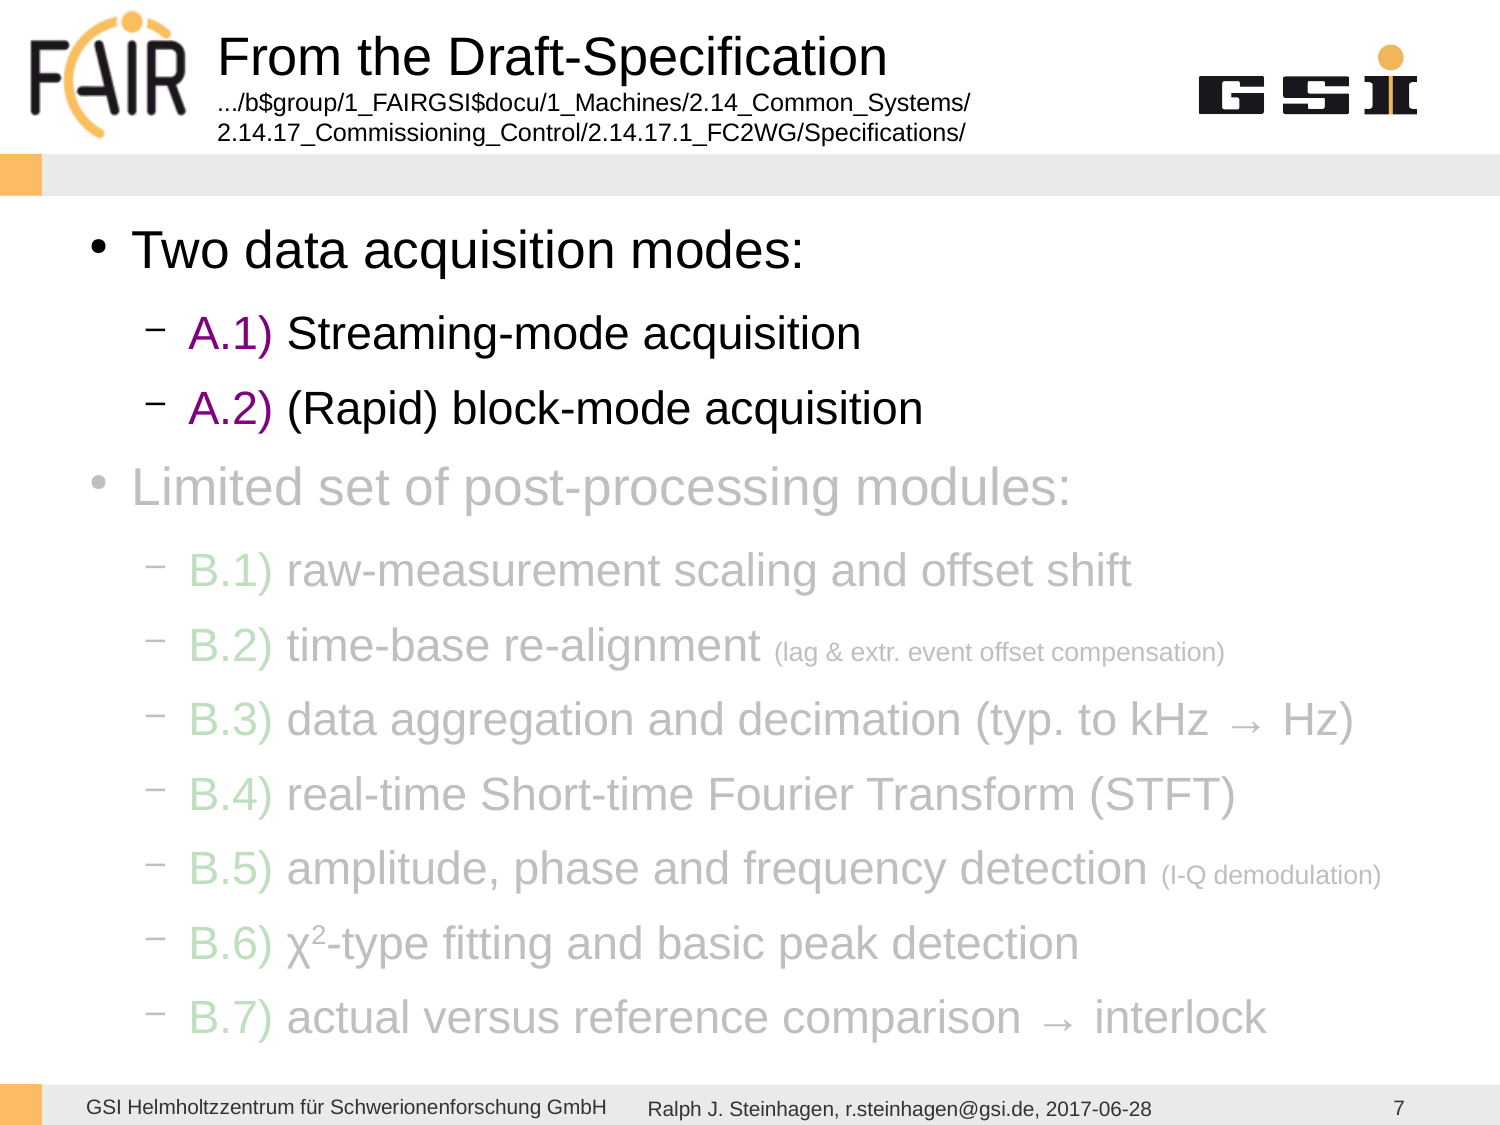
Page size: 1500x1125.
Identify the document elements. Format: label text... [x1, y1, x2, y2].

picture [30, 9, 187, 141]
text_box [47, 448, 1465, 1075]
title From the Draft-Specification .../b$group/1_FAIRGSI$docu/1_Machines/2.14_Common_Systems/ 2.14.17_Commissioning_Control/2.14.17.1_FC2WG/Specifications/ [217, 20, 1180, 147]
picture [1197, 42, 1419, 117]
list Two data acquisition modes: A.1) Streaming-mode acquisition A.2) (Rapid) block-mode acquisition Limited set of post-processing modules: B.1) raw-measurement scaling and offset shift B.2) time-base re-alignment (lag & extr. event offset compensation) B.3) data aggregation and decimation (typ. to kHz → Hz) B.4) real-time Short-time Fourier Transform (STFT) B.5) amplitude, phase and frequency detection (I-Q demodulation) B.6) χ2-type fitting and basic peak detection B.7) actual versus reference comparison → interlock [75, 215, 1425, 448]
